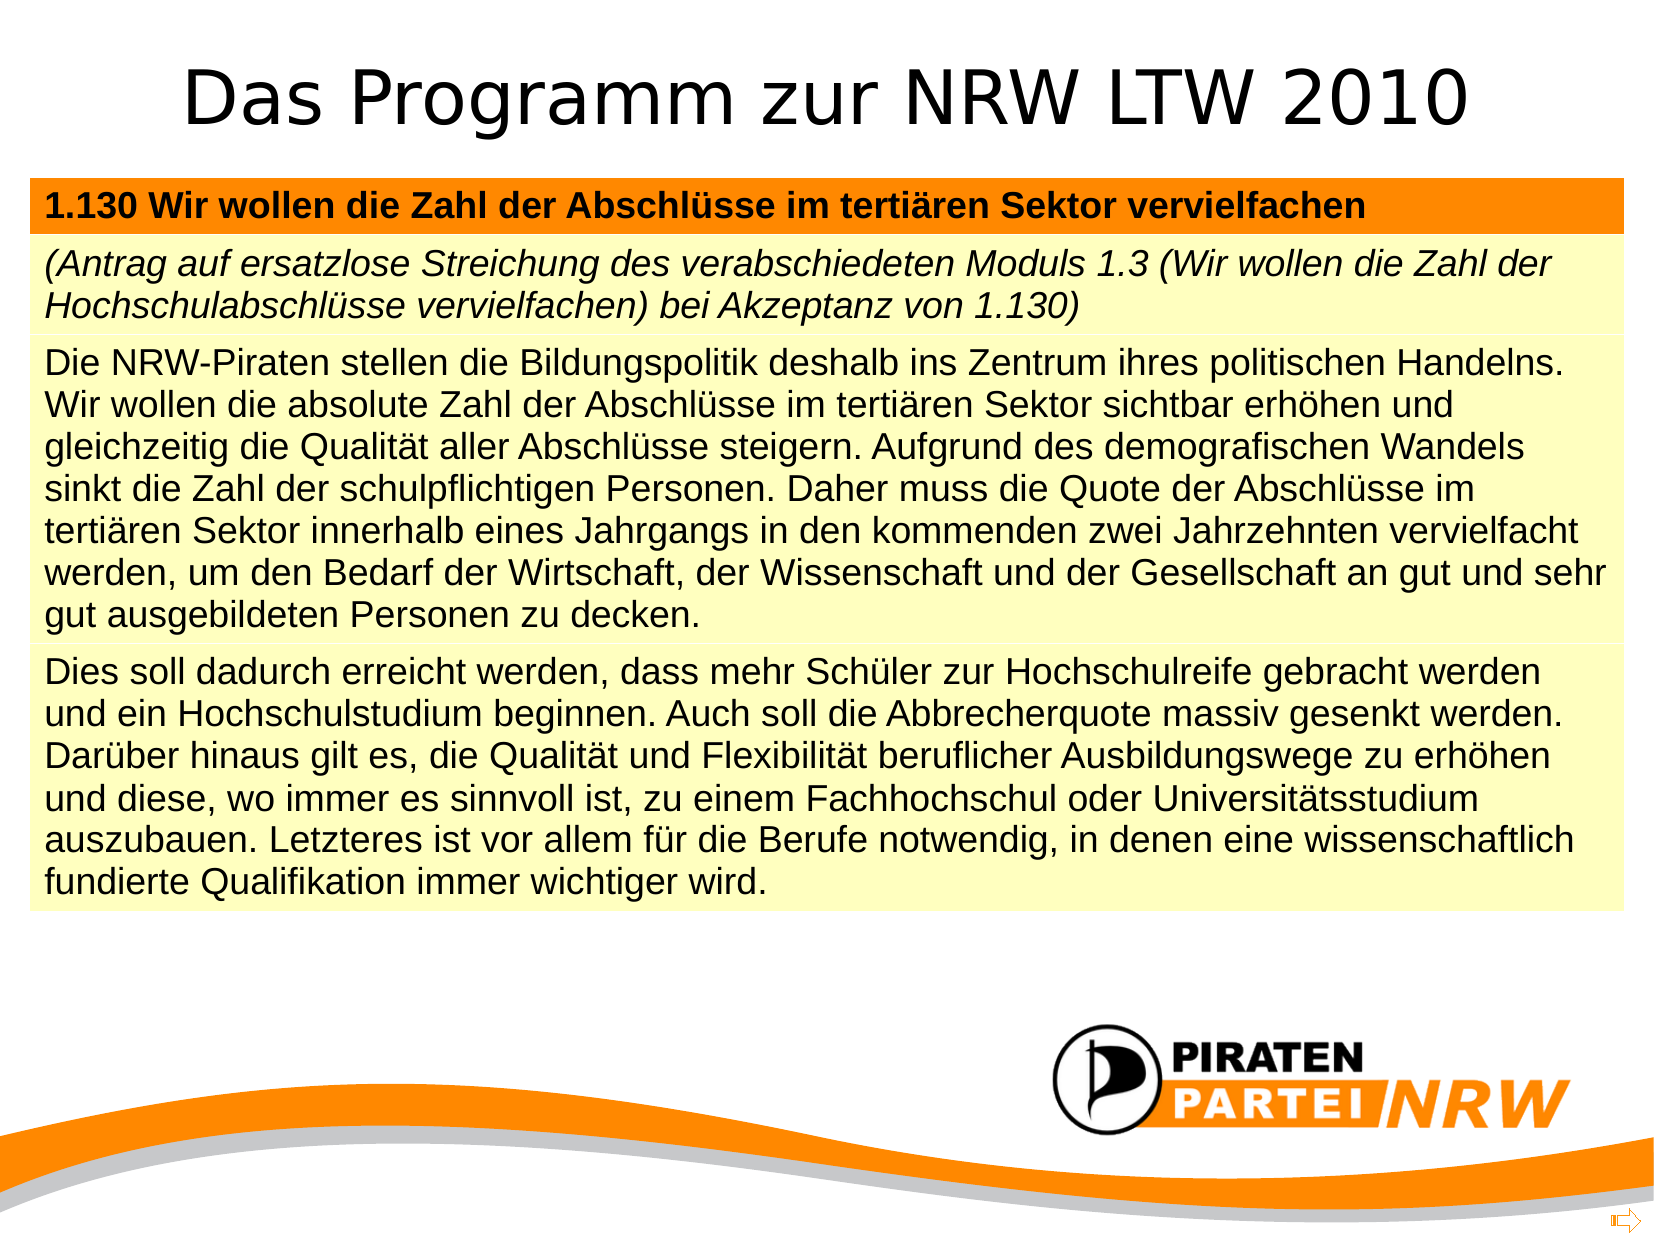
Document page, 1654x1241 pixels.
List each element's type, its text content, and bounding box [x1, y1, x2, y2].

picture [1045, 1021, 1579, 1140]
table_cell Dies soll dadurch erreicht werden, dass mehr Schüler zur Hochschulreife gebracht werden und ein Hochschulstudium beginnen. Auch soll die Abbrecherquote massiv gesenkt werden. Darüber hinaus gilt es, die Qualität und Flexibilität beruflicher Ausbildungswege zu erhöhen und diese, wo immer es sinnvoll ist, zu einem Fachhochschul oder Universitätsstudium auszubauen. Letzteres ist vor allem für die Berufe notwendig, in denen eine wissenschaftlich fundierte Qualifikation immer wichtiger wird. [30, 644, 1624, 911]
table_header 1.130 Wir wollen die Zahl der Abschlüsse im tertiären Sektor vervielfachen [30, 178, 1624, 234]
title Das Programm zur NRW LTW 2010 [82, 54, 1571, 143]
table_cell (Antrag auf ersatzlose Streichung des verabschiedeten Moduls 1.3 (Wir wollen die Zahl der Hochschulabschlüsse vervielfachen) bei Akzeptanz von 1.130) [30, 235, 1624, 334]
table_cell Die NRW-Piraten stellen die Bildungspolitik deshalb ins Zentrum ihres politischen Handelns. Wir wollen die absolute Zahl der Abschlüsse im tertiären Sektor sichtbar erhöhen und gleichzeitig die Qualität aller Abschlüsse steigern. Aufgrund des demografischen Wandels sinkt die Zahl der schulpflichtigen Personen. Daher muss die Quote der Abschlüsse im tertiären Sektor innerhalb eines Jahrgangs in den kommenden zwei Jahrzehnten vervielfacht werden, um den Bedarf der Wirtschaft, der Wissenschaft und der Gesellschaft an gut und sehr gut ausgebildeten Personen zu decken. [30, 335, 1624, 643]
